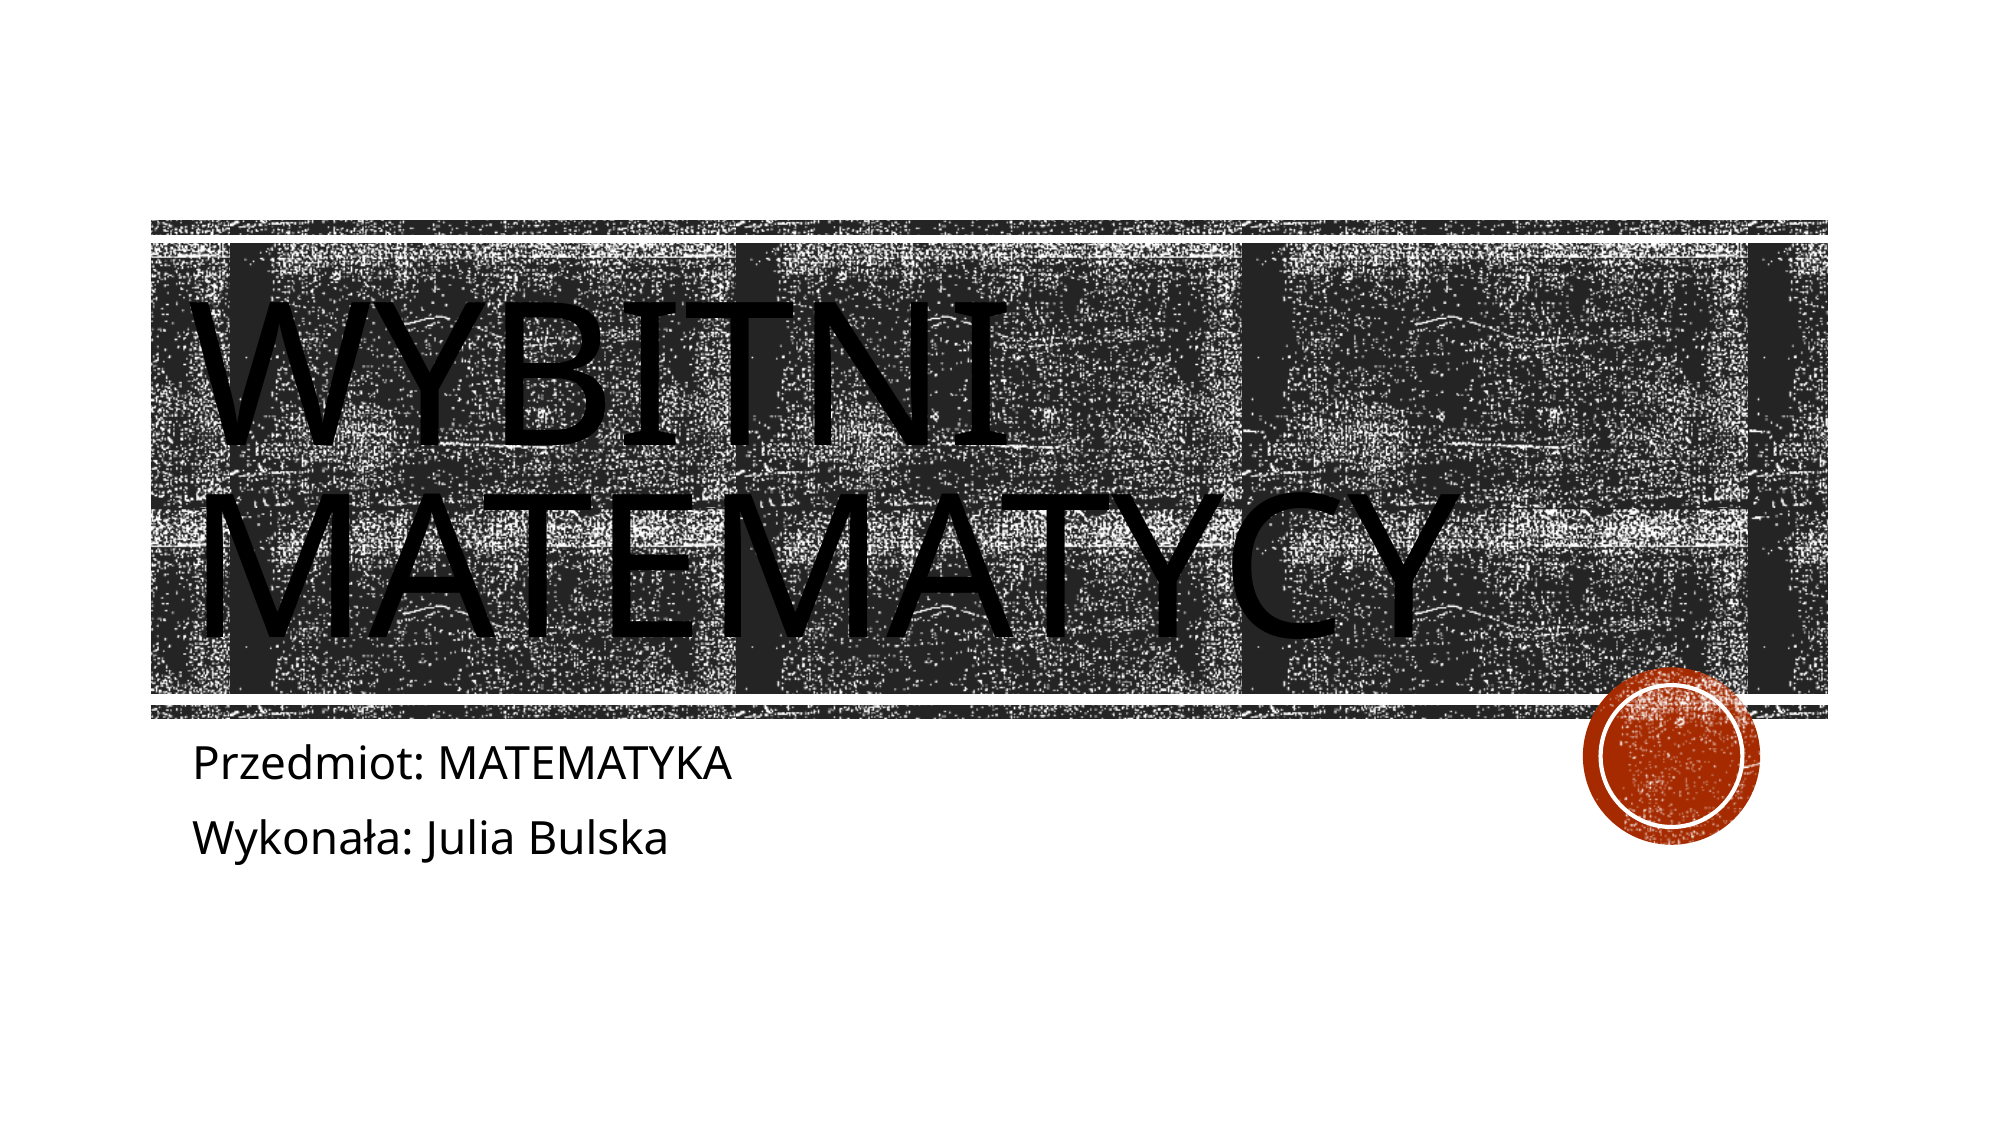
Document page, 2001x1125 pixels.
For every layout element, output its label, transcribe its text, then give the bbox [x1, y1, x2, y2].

subtitle Przedmiot: MATEMATYKA Wykonała: Julia Bulska [177, 732, 1472, 909]
picture [1603, 733, 1740, 824]
picture [1582, 733, 1761, 845]
title Wybitni matematycy [172, 234, 1808, 733]
